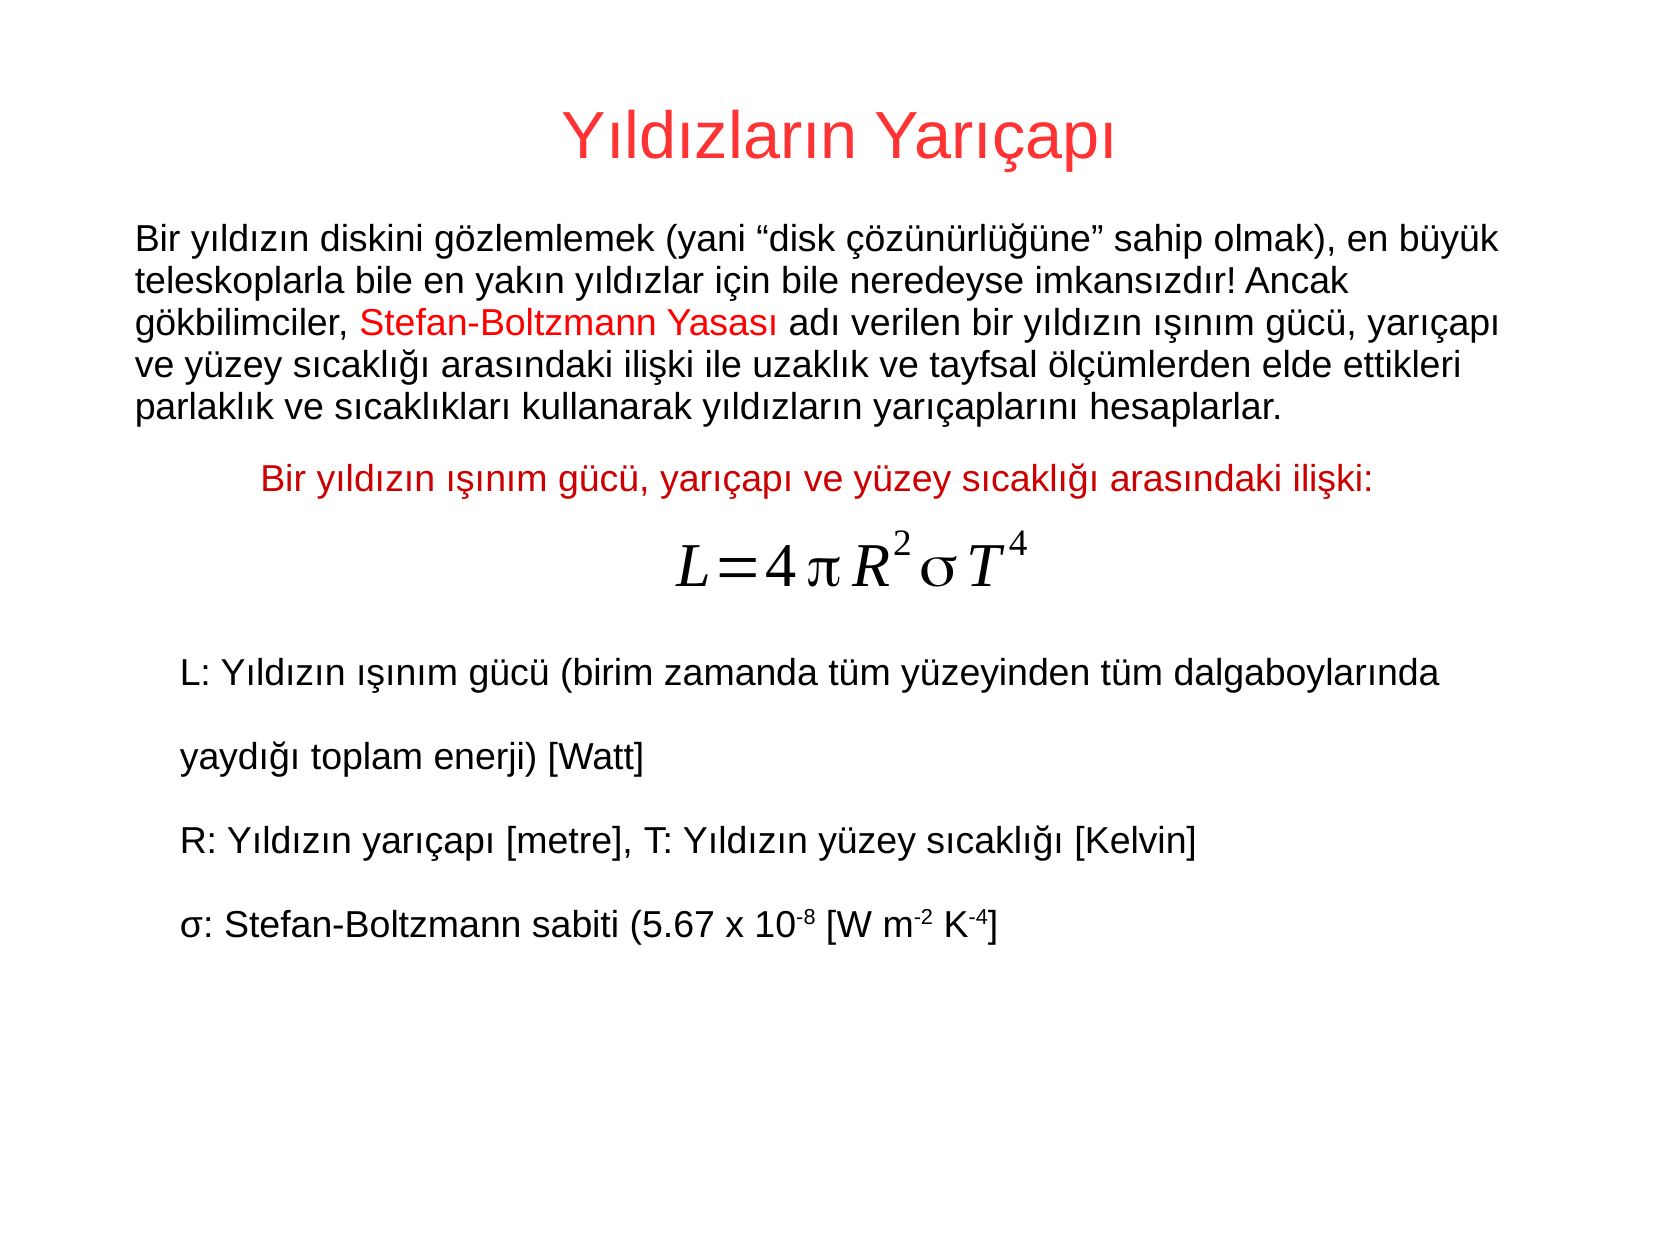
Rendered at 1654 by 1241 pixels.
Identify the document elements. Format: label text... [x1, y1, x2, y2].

text_box L: Yıldızın ışınım gücü (birim zamanda tüm yüzeyinden tüm dalgaboylarında yaydığı toplam enerji) [Watt] R: Yıldızın yarıçapı [metre], T: Yıldızın yüzey sıcaklığı [Kelvin] σ: Stefan-Boltzmann sabiti (5.67 x 10-8 [W m-2 K-4] [165, 601, 1486, 961]
chart [666, 522, 1036, 601]
text_box Yıldızların Yarıçapı [240, 90, 1441, 198]
text_box Bir yıldızın diskini gözlemlemek (yani “disk çözünürlüğüne” sahip olmak), en büyük teleskoplarla bile en yakın yıldızlar için bile neredeyse imkansızdır! Ancak gökbilimciler, Stefan-Boltzmann Yasası adı verilen bir yıldızın ışınım gücü, yarıçapı ve yüzey sıcaklığı arasındaki ilişki ile uzaklık ve tayfsal ölçümlerden elde ettikleri parlaklık ve sıcaklıkları kullanarak yıldızların yarıçaplarını hesaplarlar. [120, 210, 1561, 435]
text_box Bir yıldızın ışınım gücü, yarıçapı ve yüzey sıcaklığı arasındaki ilişki: [105, 450, 1531, 507]
